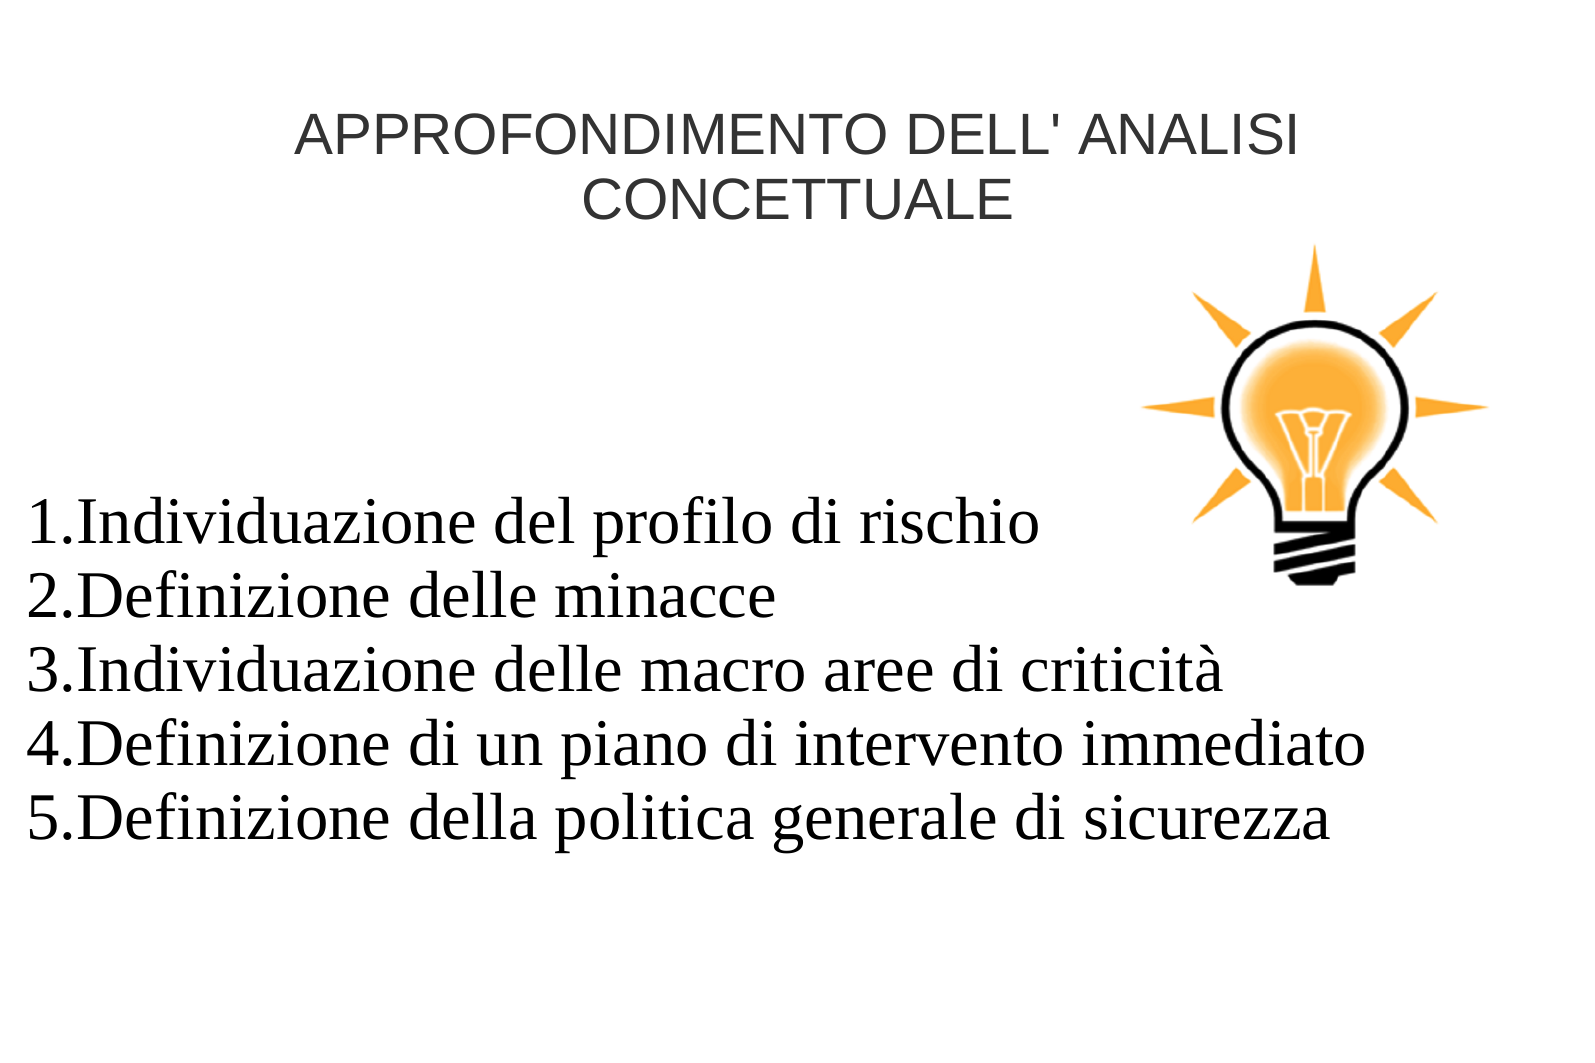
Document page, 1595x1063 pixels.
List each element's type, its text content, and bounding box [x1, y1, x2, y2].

picture [1122, 236, 1506, 591]
subtitle Individuazione del profilo di rischio Definizione delle minacce Individuazione delle macro aree di criticità Definizione di un piano di intervento immediato Definizione della politica generale di sicurezza [26, 334, 1388, 1004]
title APPROFONDIMENTO DELL' ANALISI CONCETTUALE [117, 78, 1479, 256]
